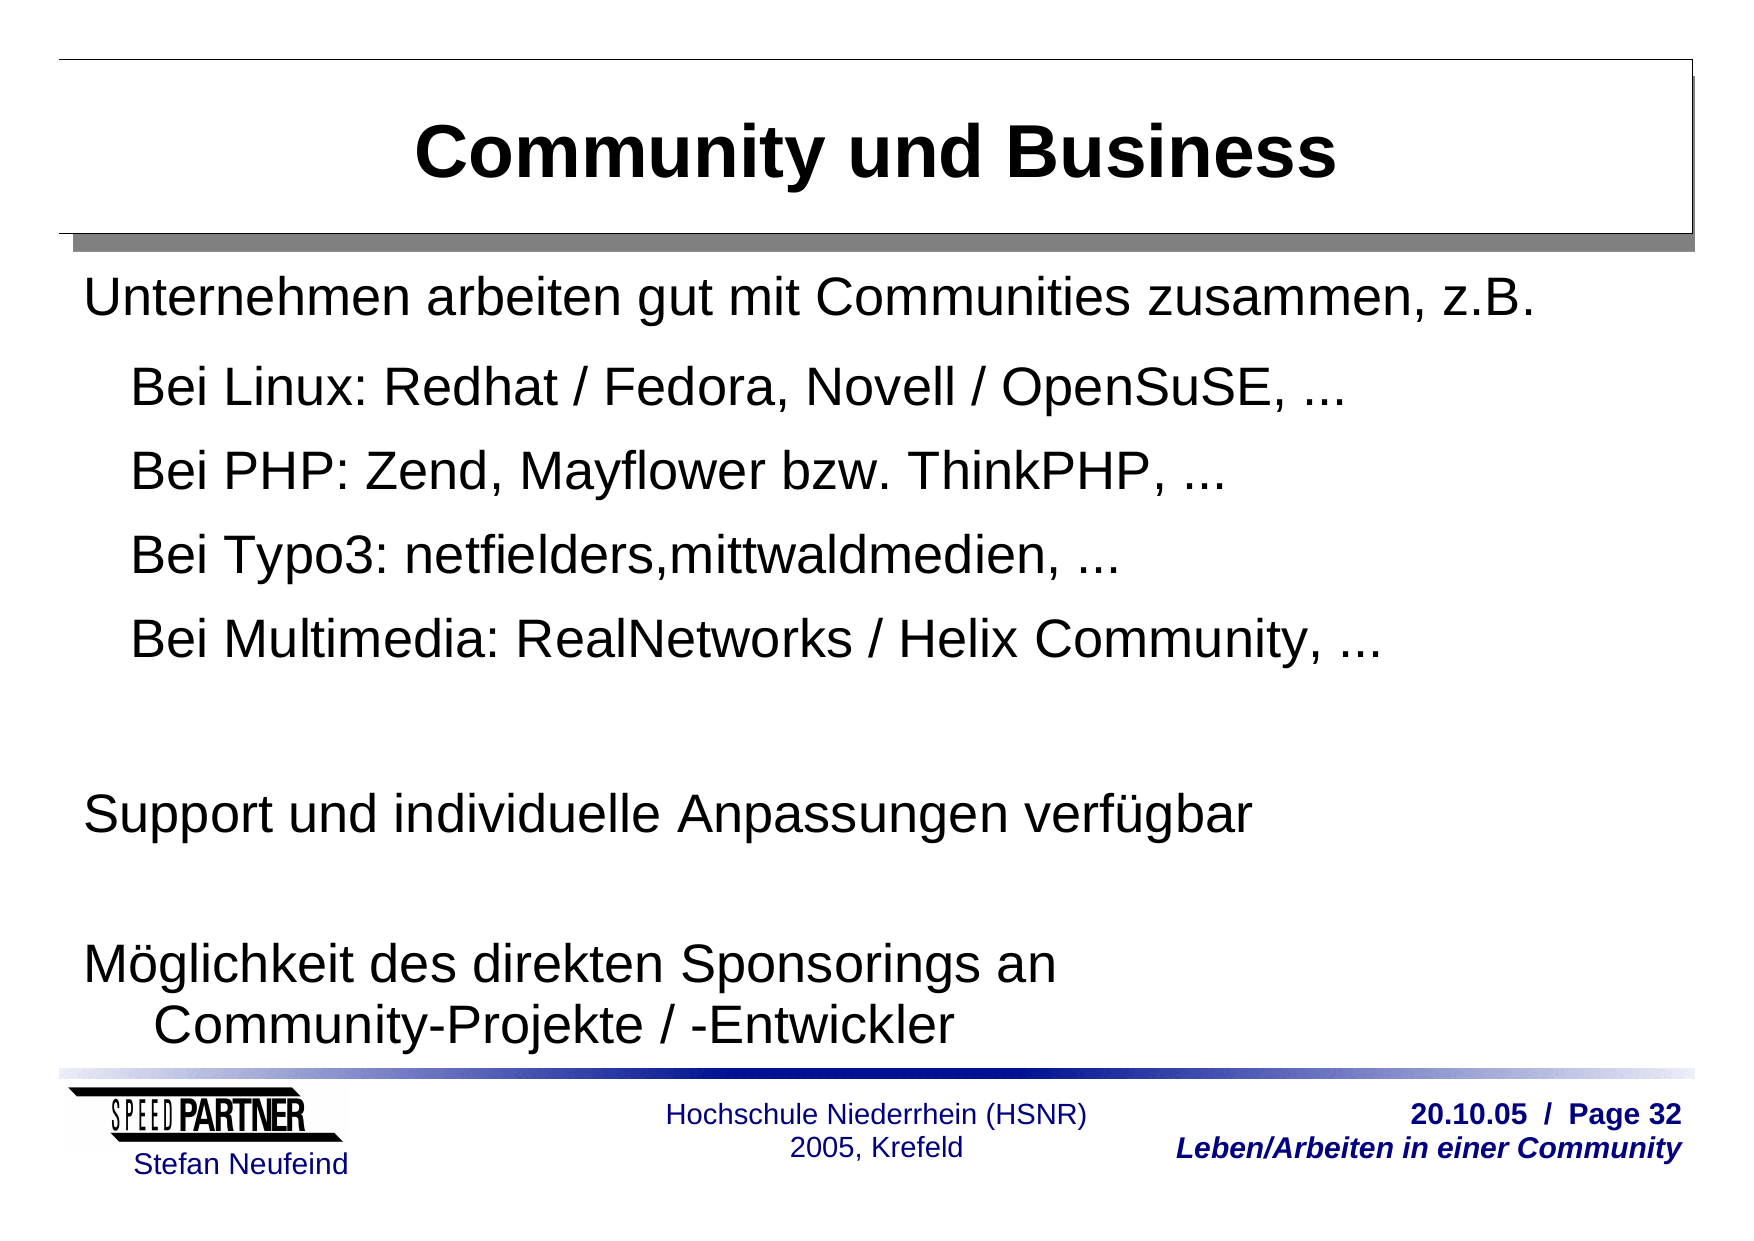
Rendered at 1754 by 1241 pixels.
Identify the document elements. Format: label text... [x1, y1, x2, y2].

picture [64, 1082, 348, 1146]
list Unternehmen arbeiten gut mit Communities zusammen, z.B. Bei Linux: Redhat / Fedora, Novell / OpenSuSE, ... Bei PHP: Zend, Mayflower bzw. ThinkPHP, ... Bei Typo3: netfielders,mittwaldmedien, ... Bei Multimedia: RealNetworks / Helix Community, ... Support und individuelle Anpassungen verfügbar Möglichkeit des direkten Sponsorings an Community-Projekte / -Entwickler [71, 266, 1695, 1055]
title Community und Business [59, 59, 1695, 244]
picture [59, 1068, 1695, 1079]
